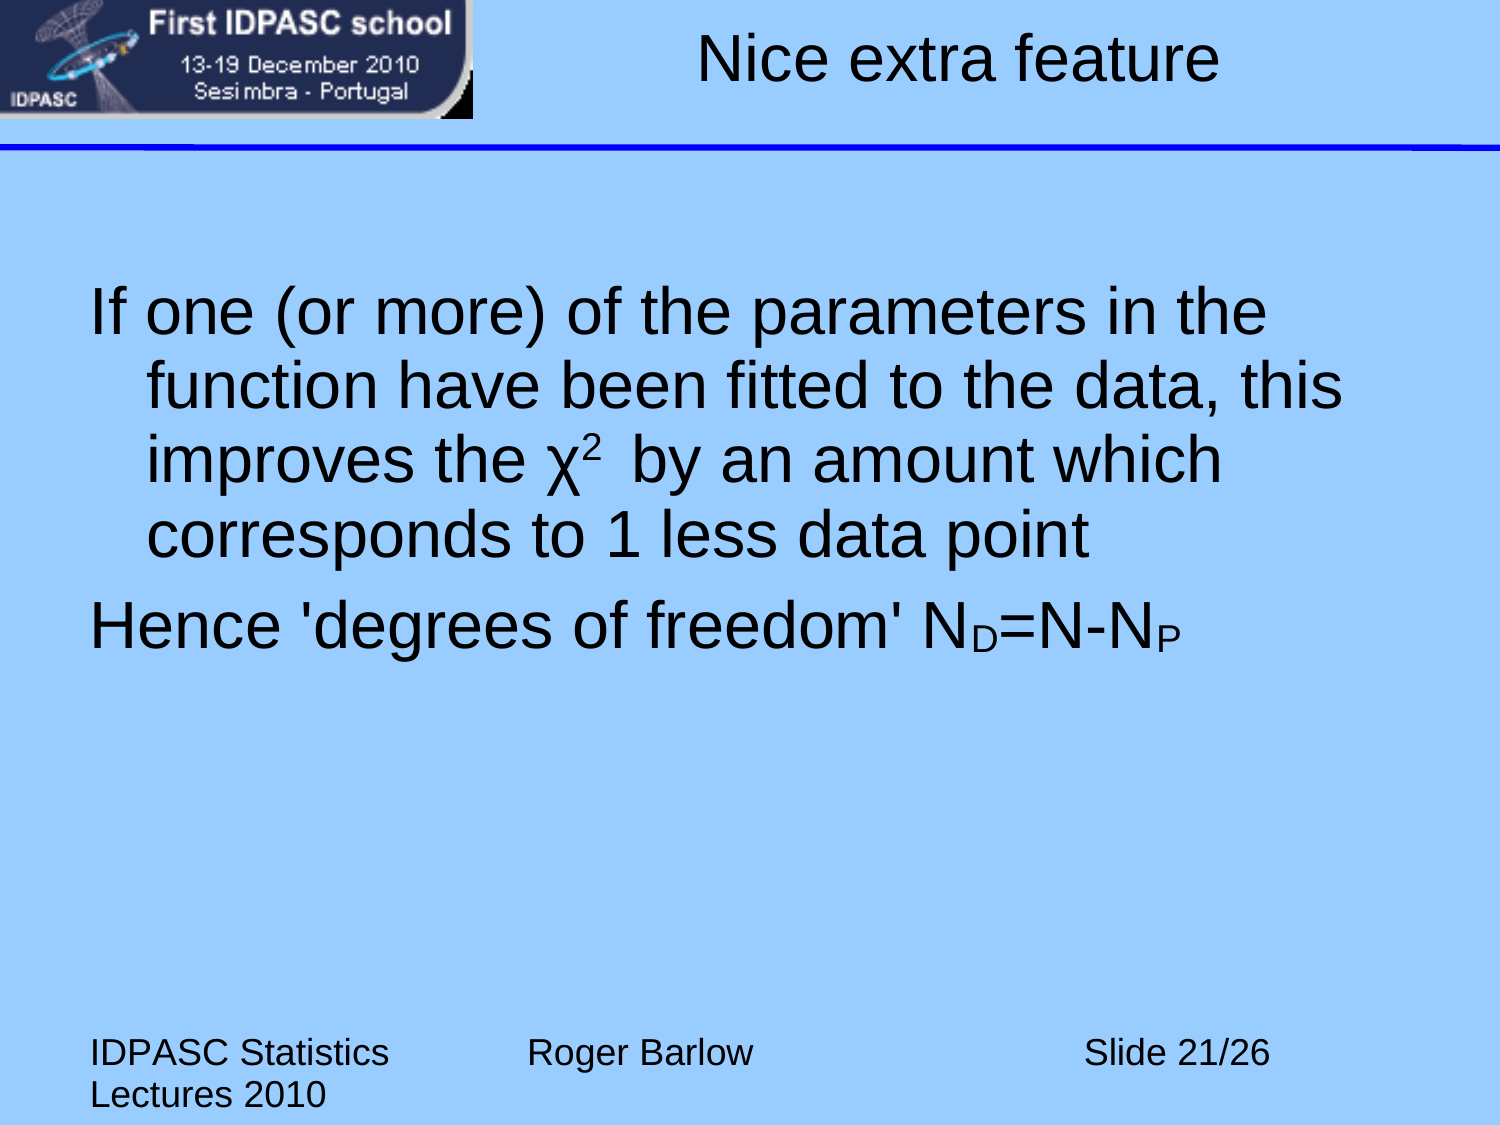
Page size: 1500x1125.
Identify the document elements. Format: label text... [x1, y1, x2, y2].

picture [0, 0, 473, 119]
title Nice extra feature [501, 7, 1418, 111]
list If one (or more) of the parameters in the function have been fitted to the data, this improves the χ2 by an amount which corresponds to 1 less data point Hence 'degrees of freedom' ND=N-NP [75, 262, 1425, 1010]
